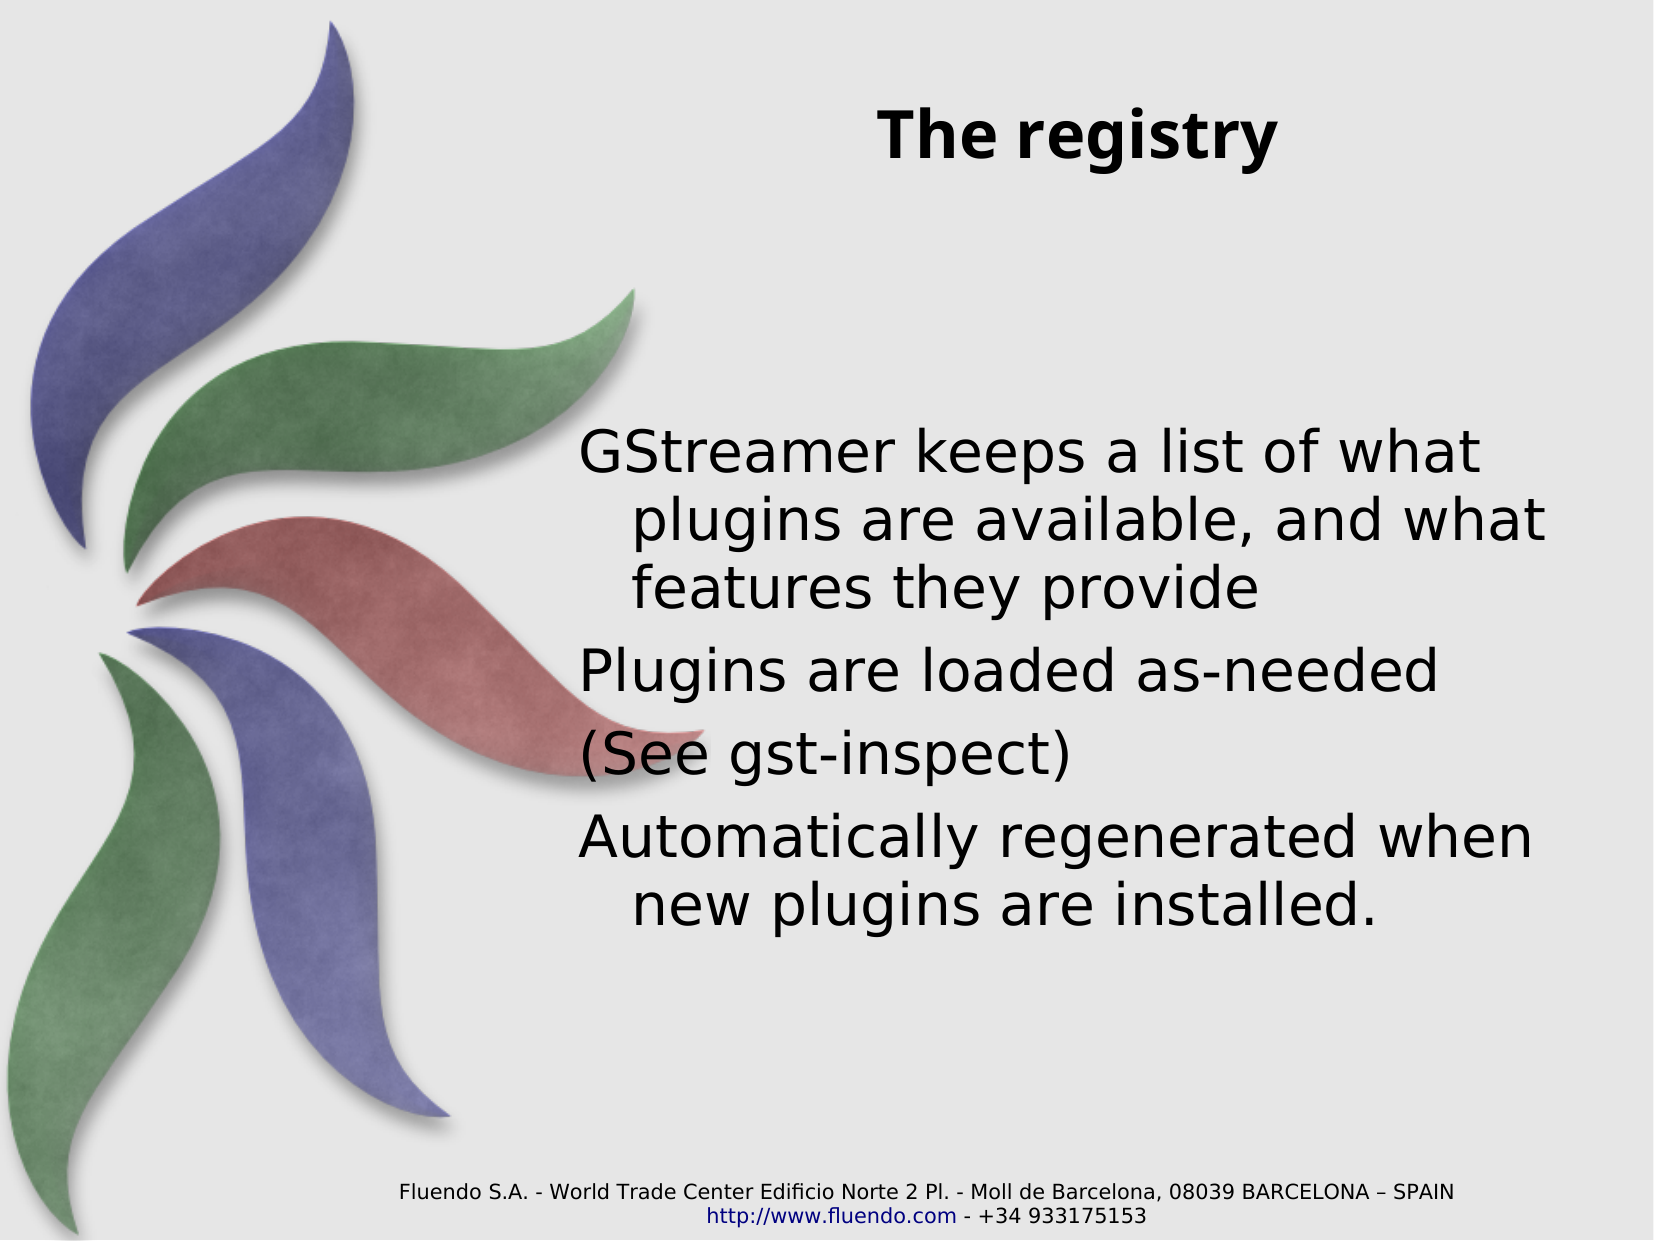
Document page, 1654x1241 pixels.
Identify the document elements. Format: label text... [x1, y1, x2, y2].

list GStreamer keeps a list of what plugins are available, and what features they provide Plugins are loaded as-needed (See gst-inspect) Automatically regenerated when new plugins are installed. [561, 236, 1595, 1123]
picture [0, 0, 711, 1241]
title The registry [561, 59, 1595, 207]
